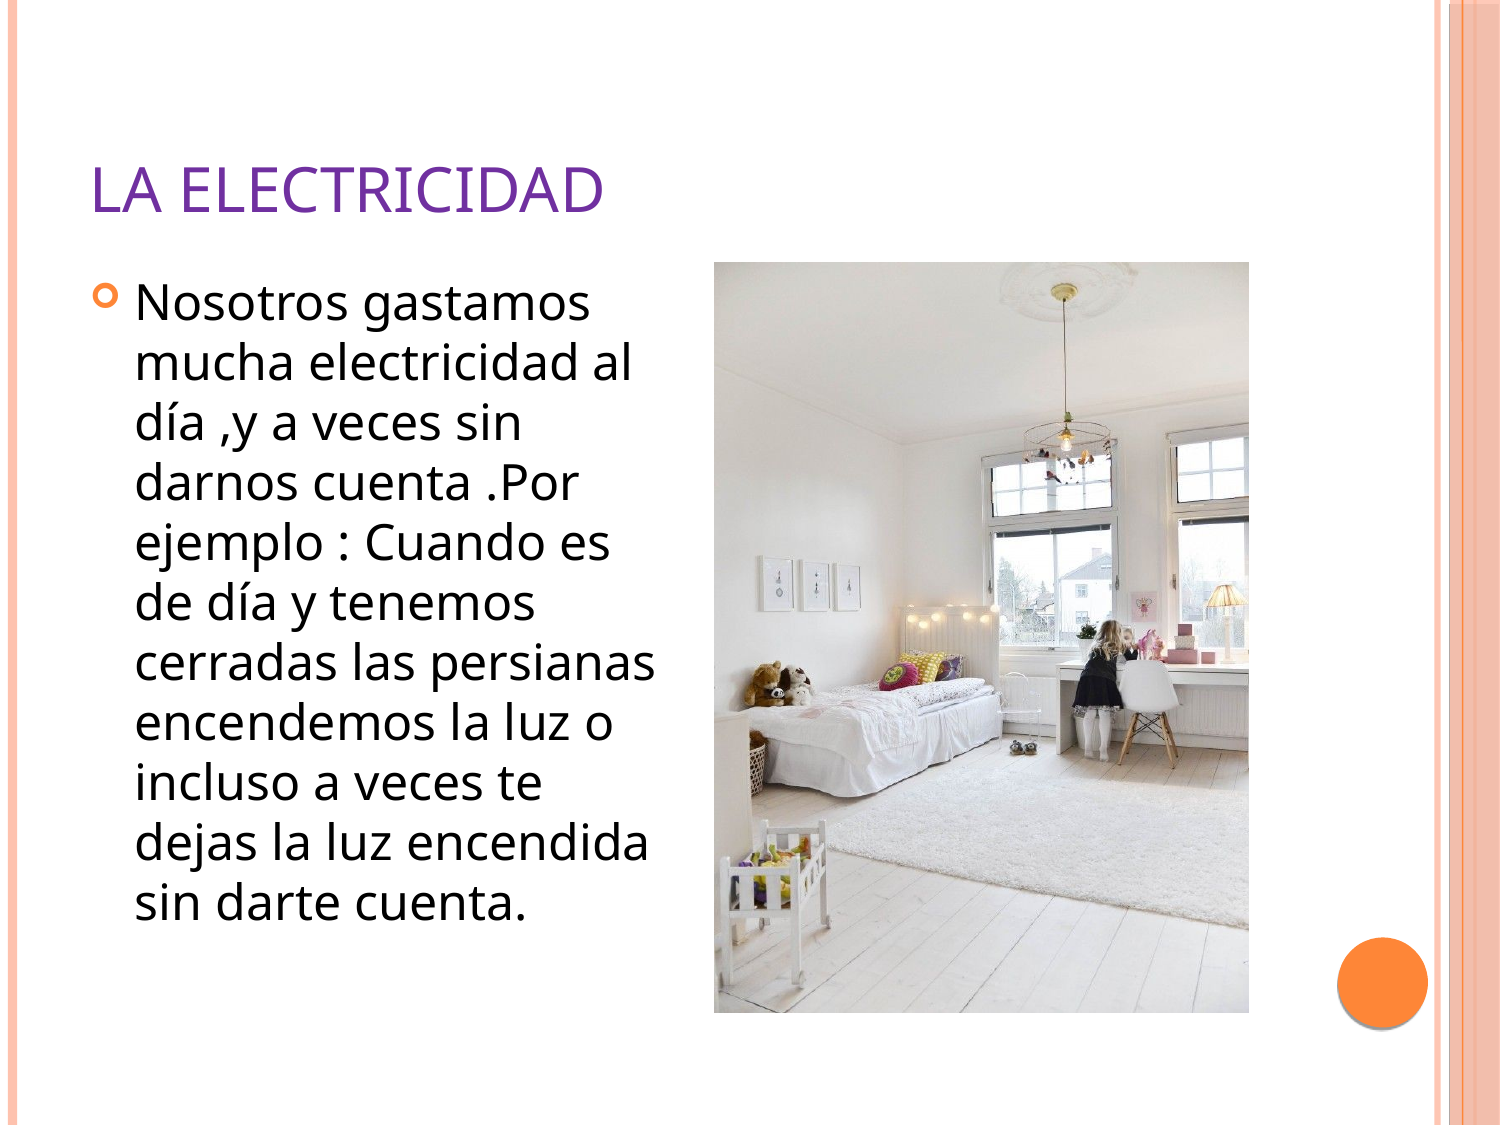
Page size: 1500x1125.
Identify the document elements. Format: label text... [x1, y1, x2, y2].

picture [714, 262, 1249, 1013]
title La electricidad [75, 45, 1300, 233]
list Nosotros gastamos mucha electricidad al día ,y a veces sin darnos cuenta .Por ejemplo : Cuando es de día y tenemos cerradas las persianas encendemos la luz o incluso a veces te dejas la luz encendida sin darte cuenta. [75, 262, 675, 1013]
